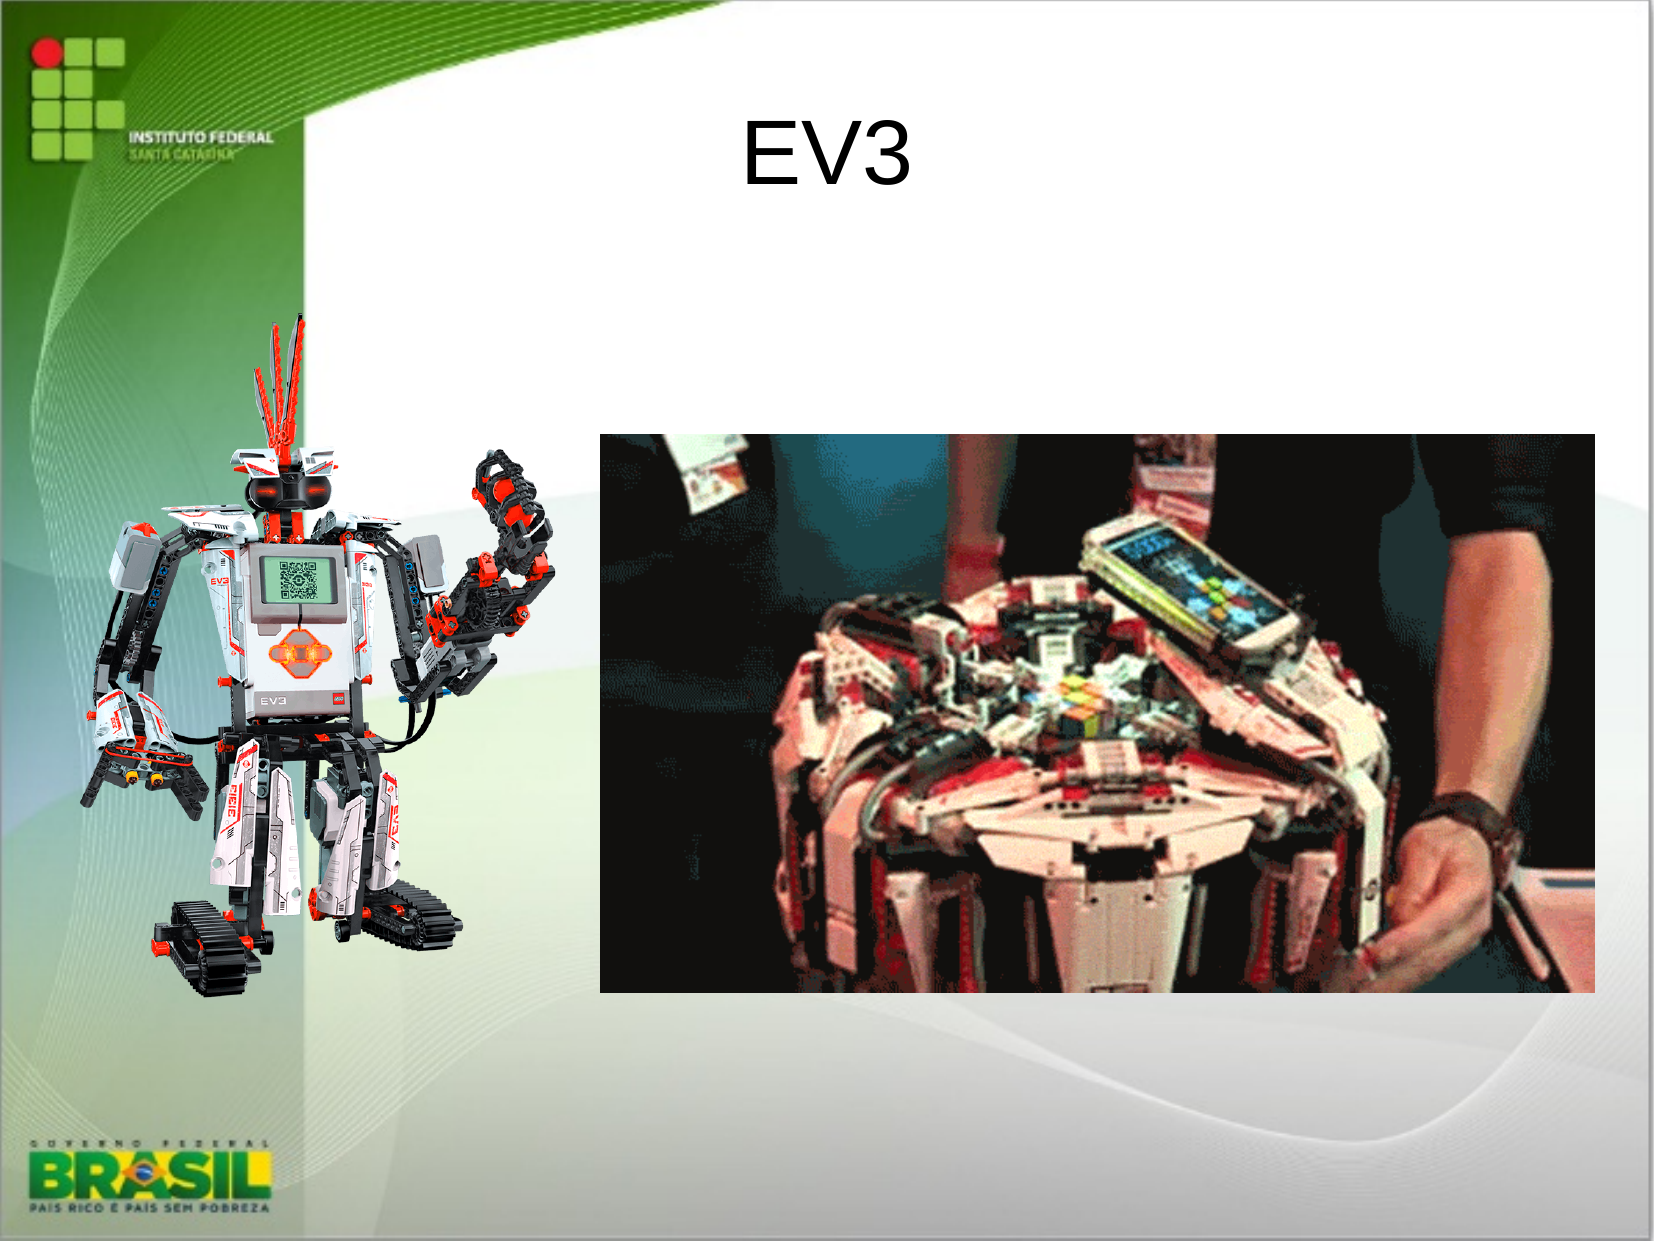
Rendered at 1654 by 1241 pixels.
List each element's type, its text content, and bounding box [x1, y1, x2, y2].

picture [0, 0, 1654, 1241]
title EV3 [82, 49, 1571, 257]
